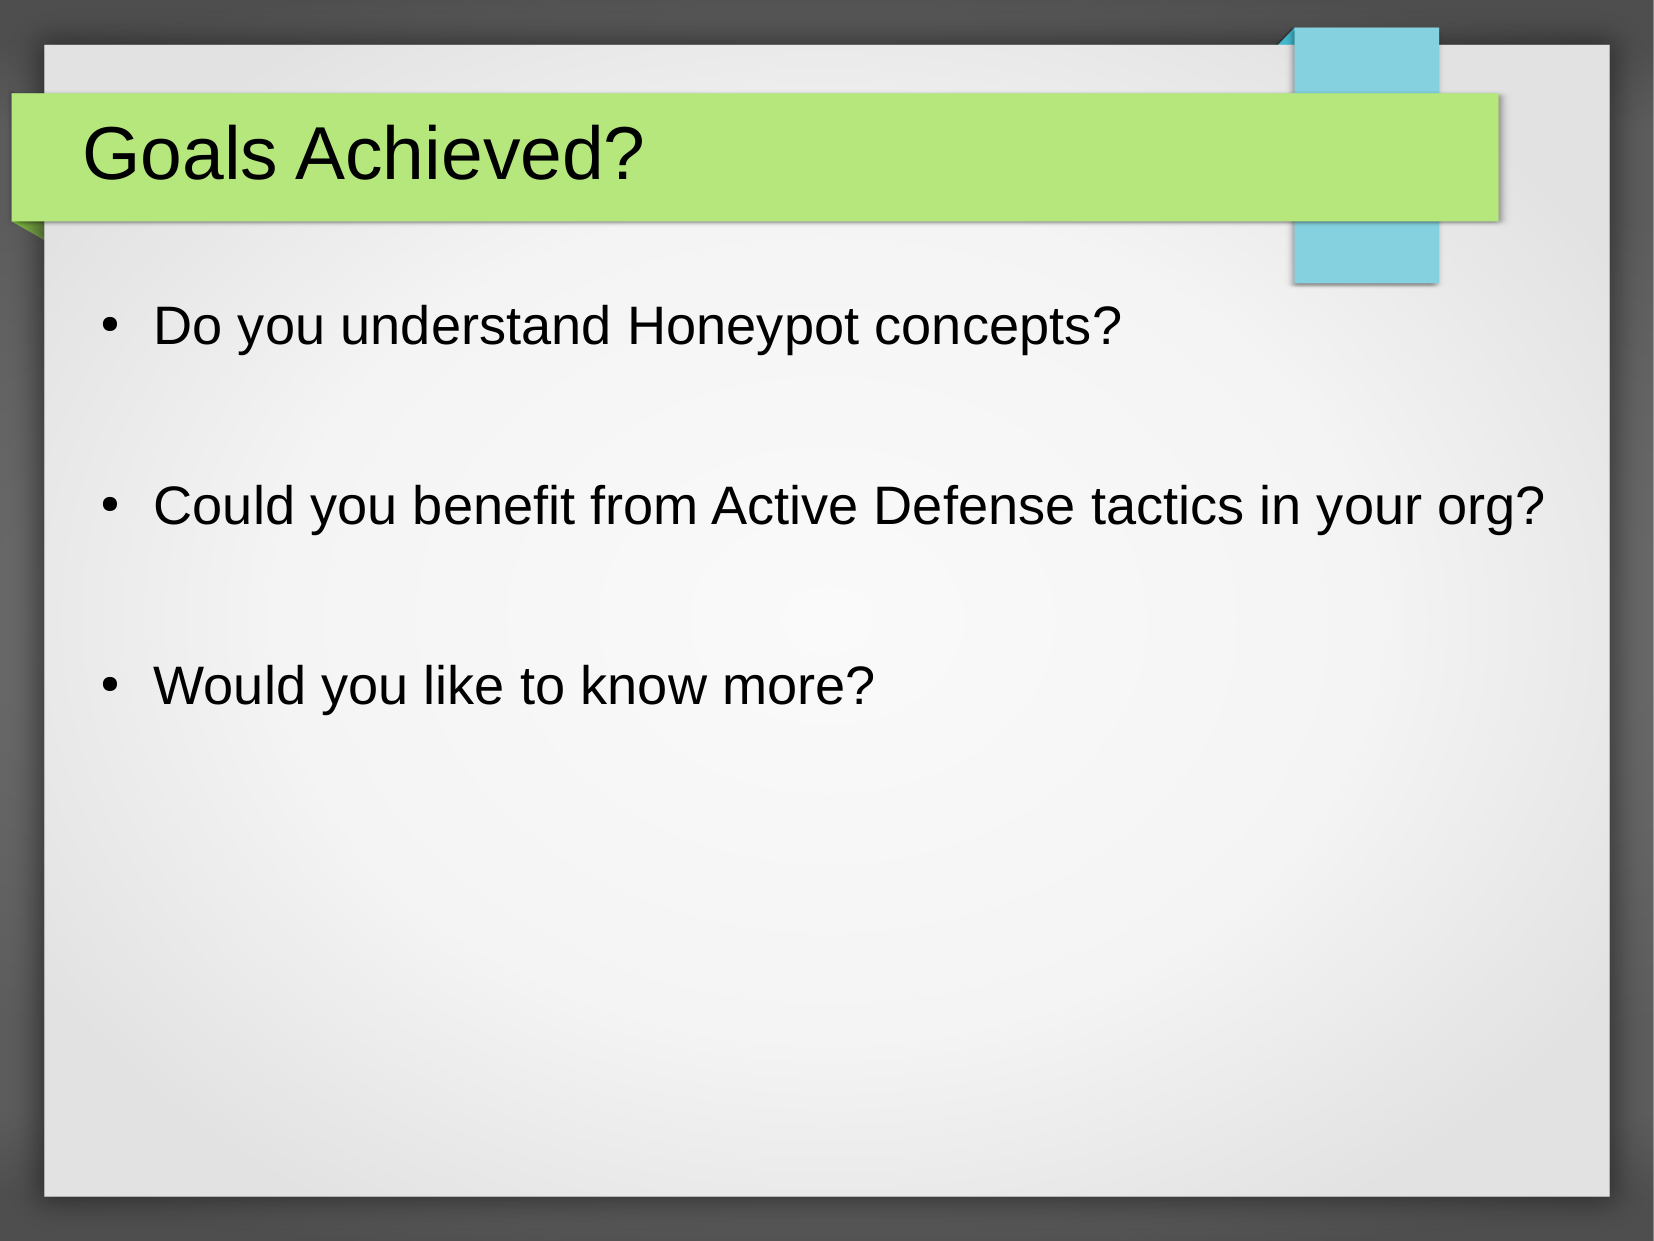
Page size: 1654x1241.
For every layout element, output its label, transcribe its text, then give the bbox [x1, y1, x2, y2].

picture [0, 0, 1654, 1241]
title Goals Achieved? [82, 94, 1264, 213]
list Do you understand Honeypot concepts? Could you benefit from Active Defense tactics in your org? Would you like to know more? [82, 295, 1571, 1015]
